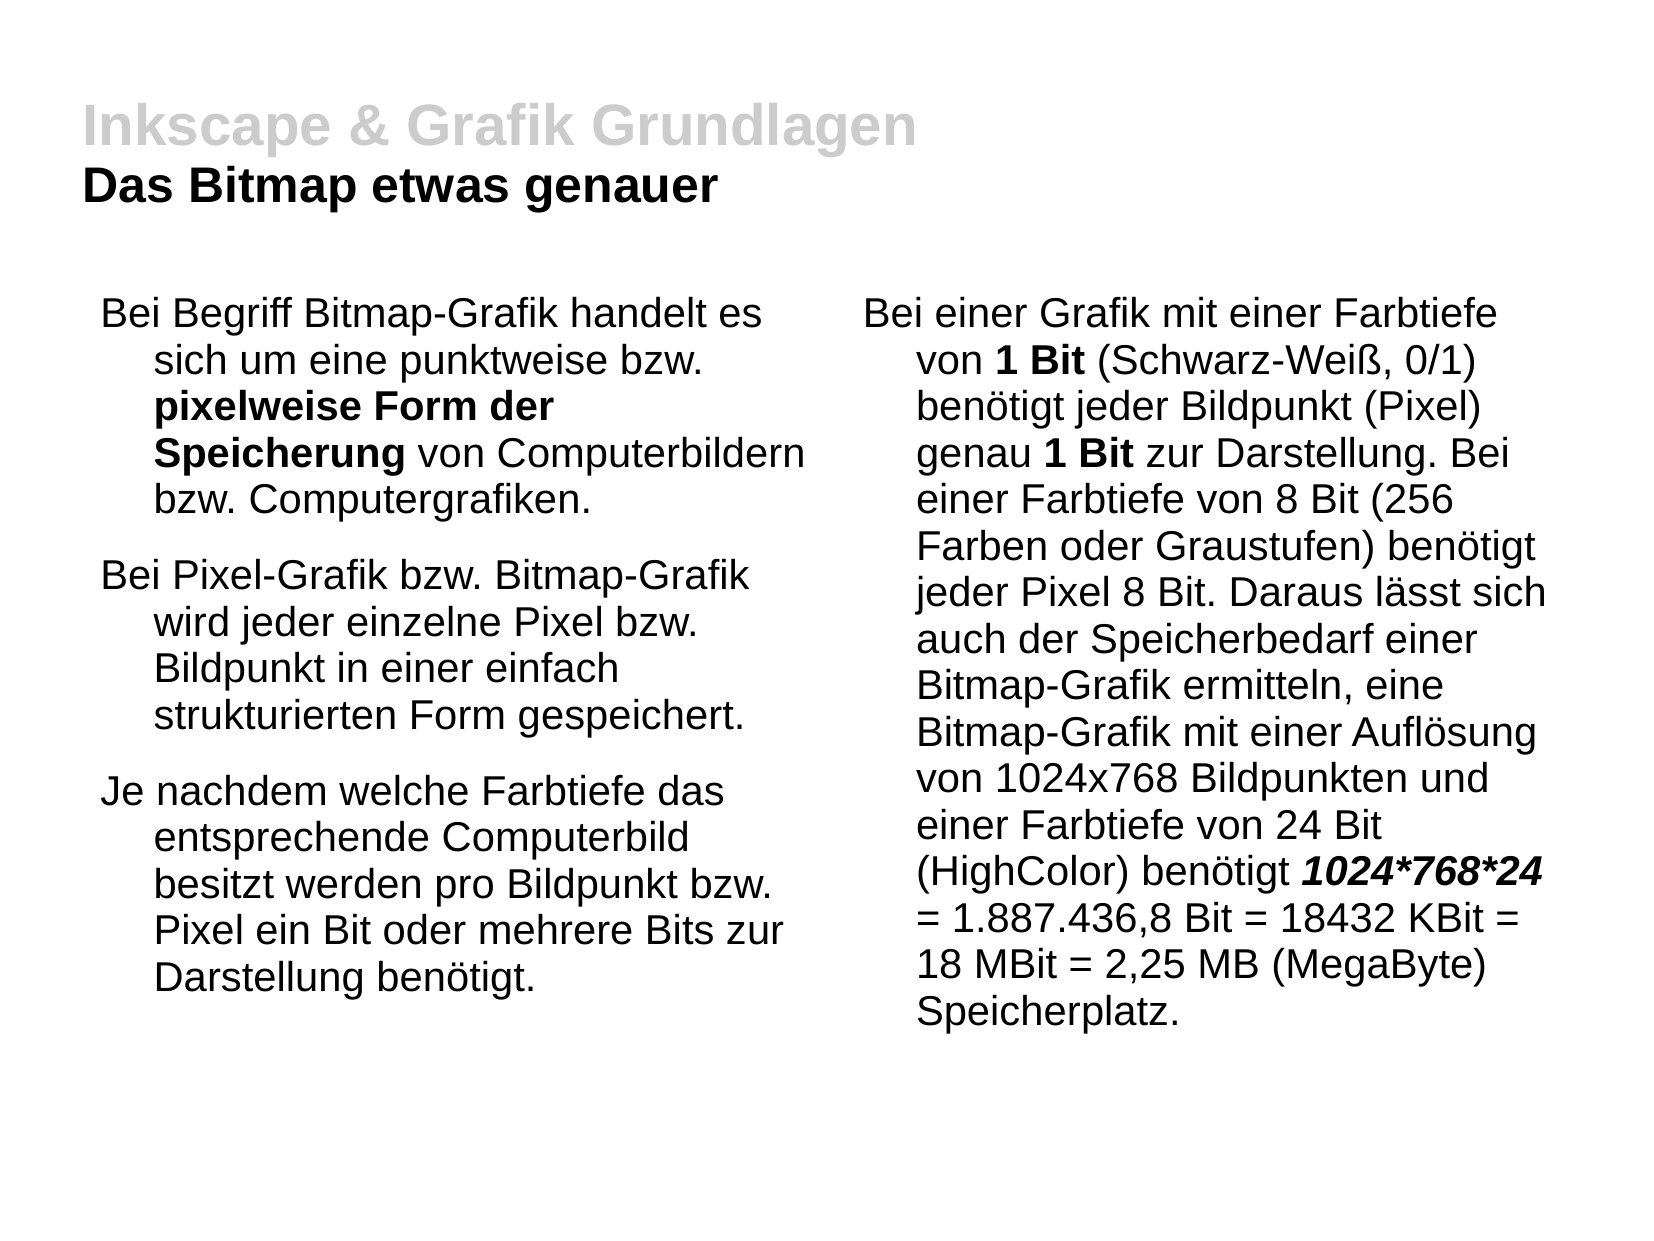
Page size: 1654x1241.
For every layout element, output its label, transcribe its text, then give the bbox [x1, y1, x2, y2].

title Inkscape & Grafik Grundlagen Das Bitmap etwas genauer [82, 49, 1571, 257]
list Bei Begriff Bitmap-Grafik handelt es sich um eine punktweise bzw. pixelweise Form der Speicherung von Computerbildern bzw. Computergrafiken. Bei Pixel-Grafik bzw. Bitmap-Grafik wird jeder einzelne Pixel bzw. Bildpunkt in einer einfach strukturierten Form gespeichert. Je nachdem welche Farbtiefe das entsprechende Computerbild besitzt werden pro Bildpunkt bzw. Pixel ein Bit oder mehrere Bits zur Darstellung benötigt. [82, 290, 809, 1166]
list Bei einer Grafik mit einer Farbtiefe von 1 Bit (Schwarz-Weiß, 0/1) benötigt jeder Bildpunkt (Pixel) genau 1 Bit zur Darstellung. Bei einer Farbtiefe von 8 Bit (256 Farben oder Graustufen) benötigt jeder Pixel 8 Bit. Daraus lässt sich auch der Speicherbedarf einer Bitmap-Grafik ermitteln, eine Bitmap-Grafik mit einer Auflösung von 1024x768 Bildpunkten und einer Farbtiefe von 24 Bit (HighColor) benötigt 1024*768*24 = 1.887.436,8 Bit = 18432 KBit = 18 MBit = 2,25 MB (MegaByte) Speicherplatz. [845, 290, 1572, 1210]
